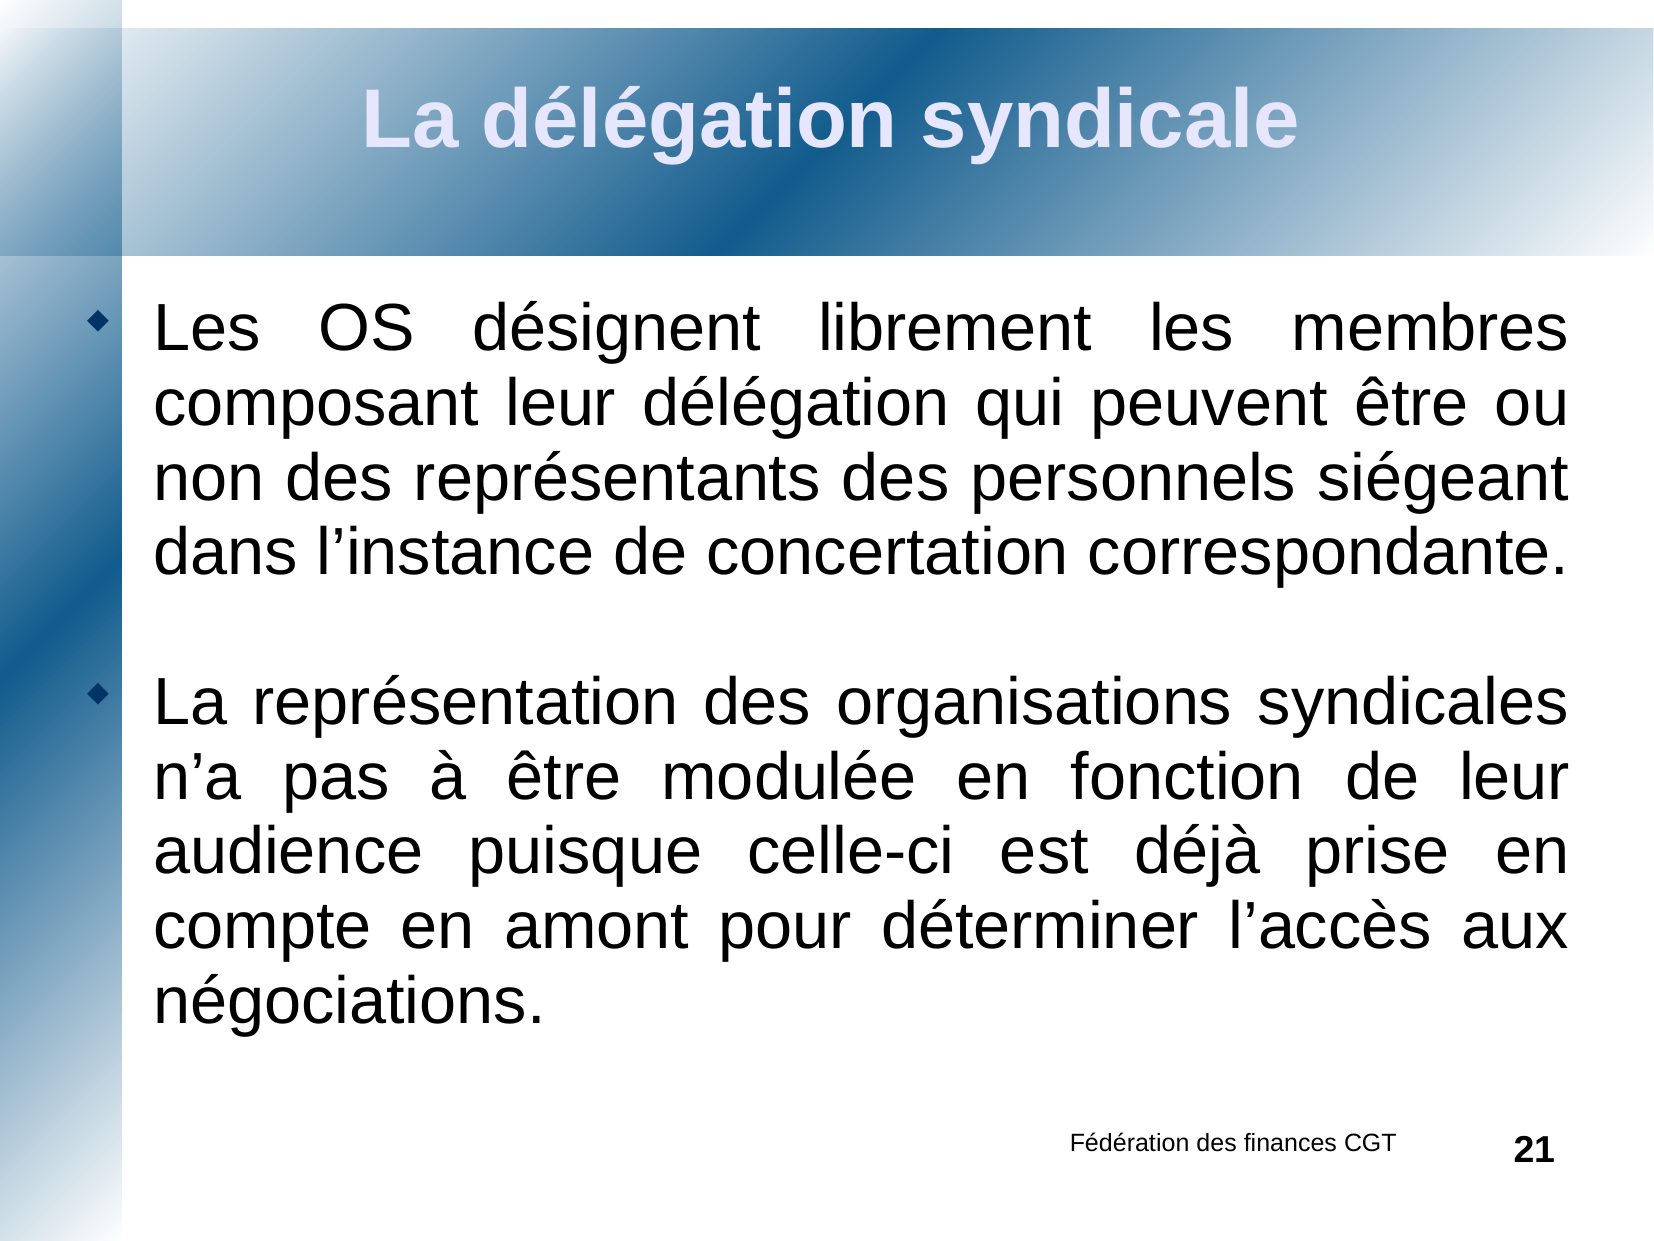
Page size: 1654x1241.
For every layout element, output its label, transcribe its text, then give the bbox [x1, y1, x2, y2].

text_box <numéro> [1498, 1122, 1654, 1194]
list Les OS désignent librement les membres composant leur délégation qui peuvent être ou non des représentants des personnels siégeant dans l’instance de concertation correspondante. La représentation des organisations syndicales n’a pas à être modulée en fonction de leur audience puisque celle-ci est déjà prise en compte en amont pour déterminer l’accès aux négociations. [82, 290, 1571, 1241]
title La délégation syndicale [125, 71, 1538, 165]
text_box Fédération des finances CGT [1054, 1122, 1413, 1194]
